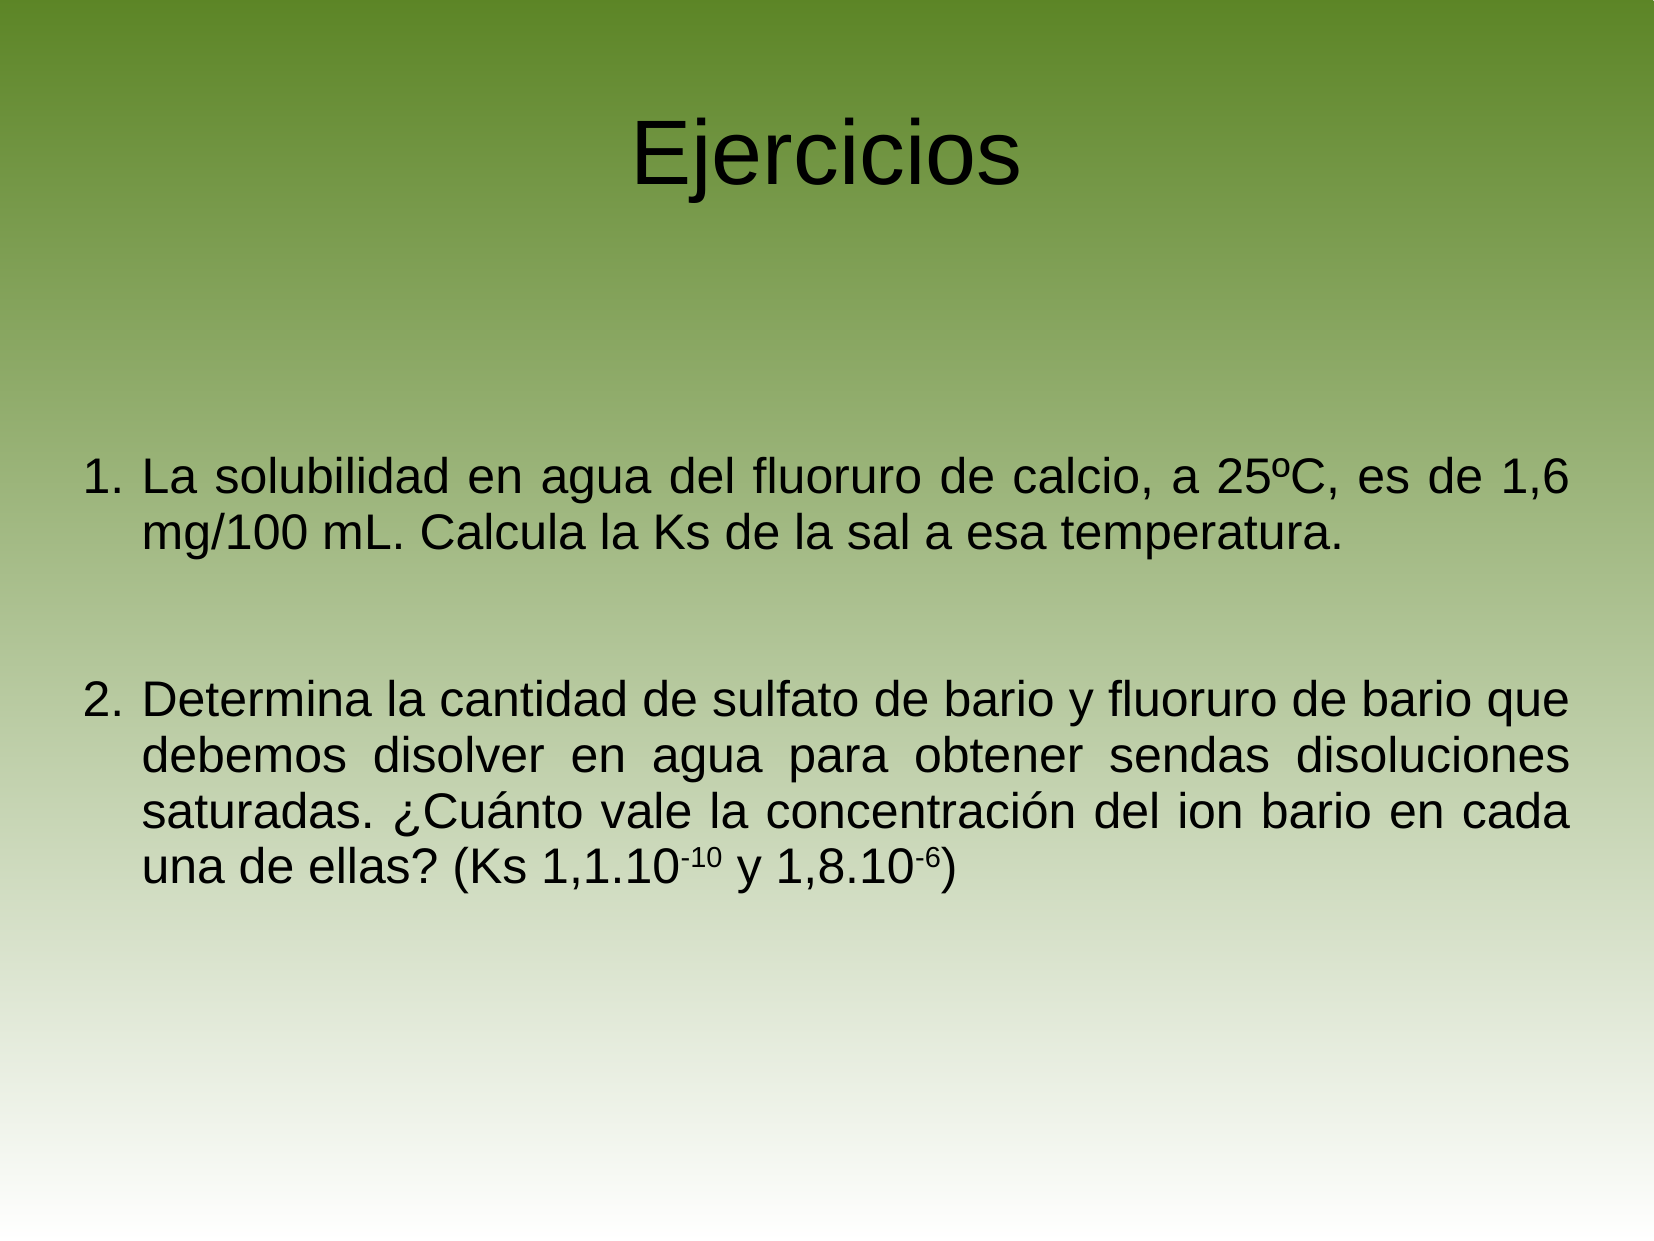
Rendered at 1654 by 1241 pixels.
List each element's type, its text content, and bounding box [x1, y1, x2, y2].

subtitle La solubilidad en agua del fluoruro de calcio, a 25ºC, es de 1,6 mg/100 mL. Calcula la Ks de la sal a esa temperatura. Determina la cantidad de sulfato de bario y fluoruro de bario que debemos disolver en agua para obtener sendas disoluciones saturadas. ¿Cuánto vale la concentración del ion bario en cada una de ellas? (Ks 1,1.10-10 y 1,8.10-6) [82, 297, 1571, 1102]
title Ejercicios [82, 56, 1571, 250]
